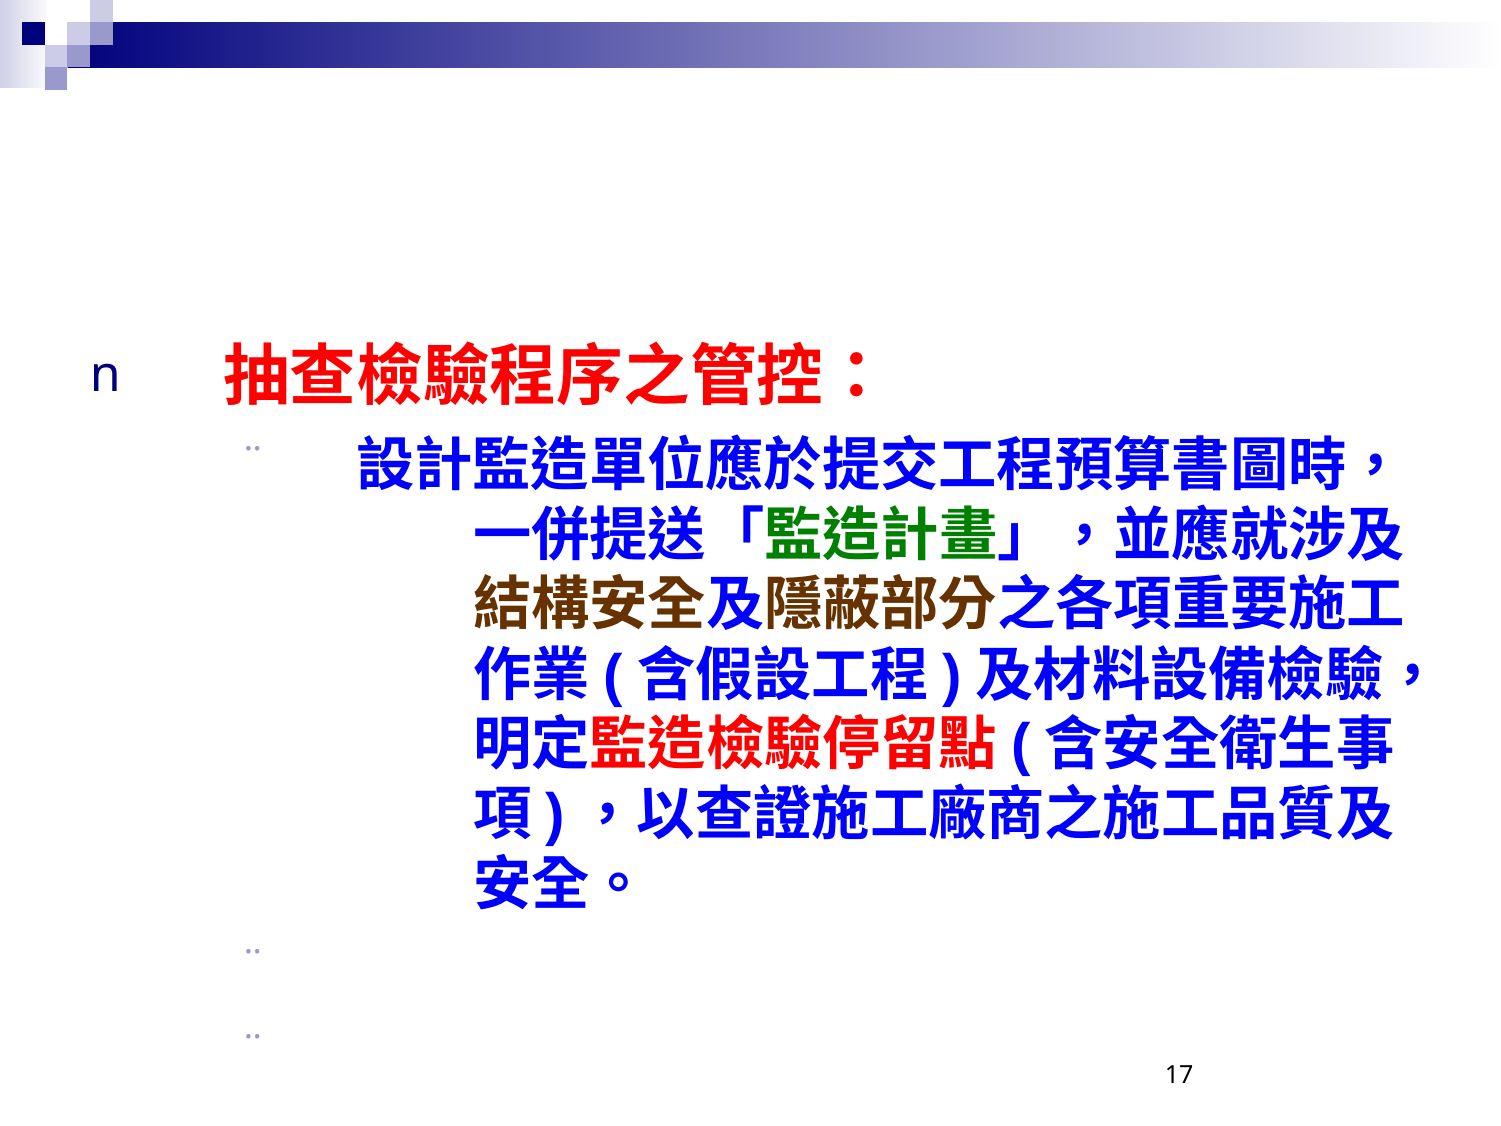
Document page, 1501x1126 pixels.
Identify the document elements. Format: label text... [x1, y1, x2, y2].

list 抽查檢驗程序之管控： 設計監造單位應於提交工程預算書圖時，一併提送「監造計畫」，並應就涉及結構安全及隱蔽部分之各項重要施工作業(含假設工程)及材料設備檢驗，明定監造檢驗停留點(含安全衛生事項)，以查證施工廠商之施工品質及安全。 [74, 324, 1426, 964]
text_box [1149, 1025, 1501, 1101]
